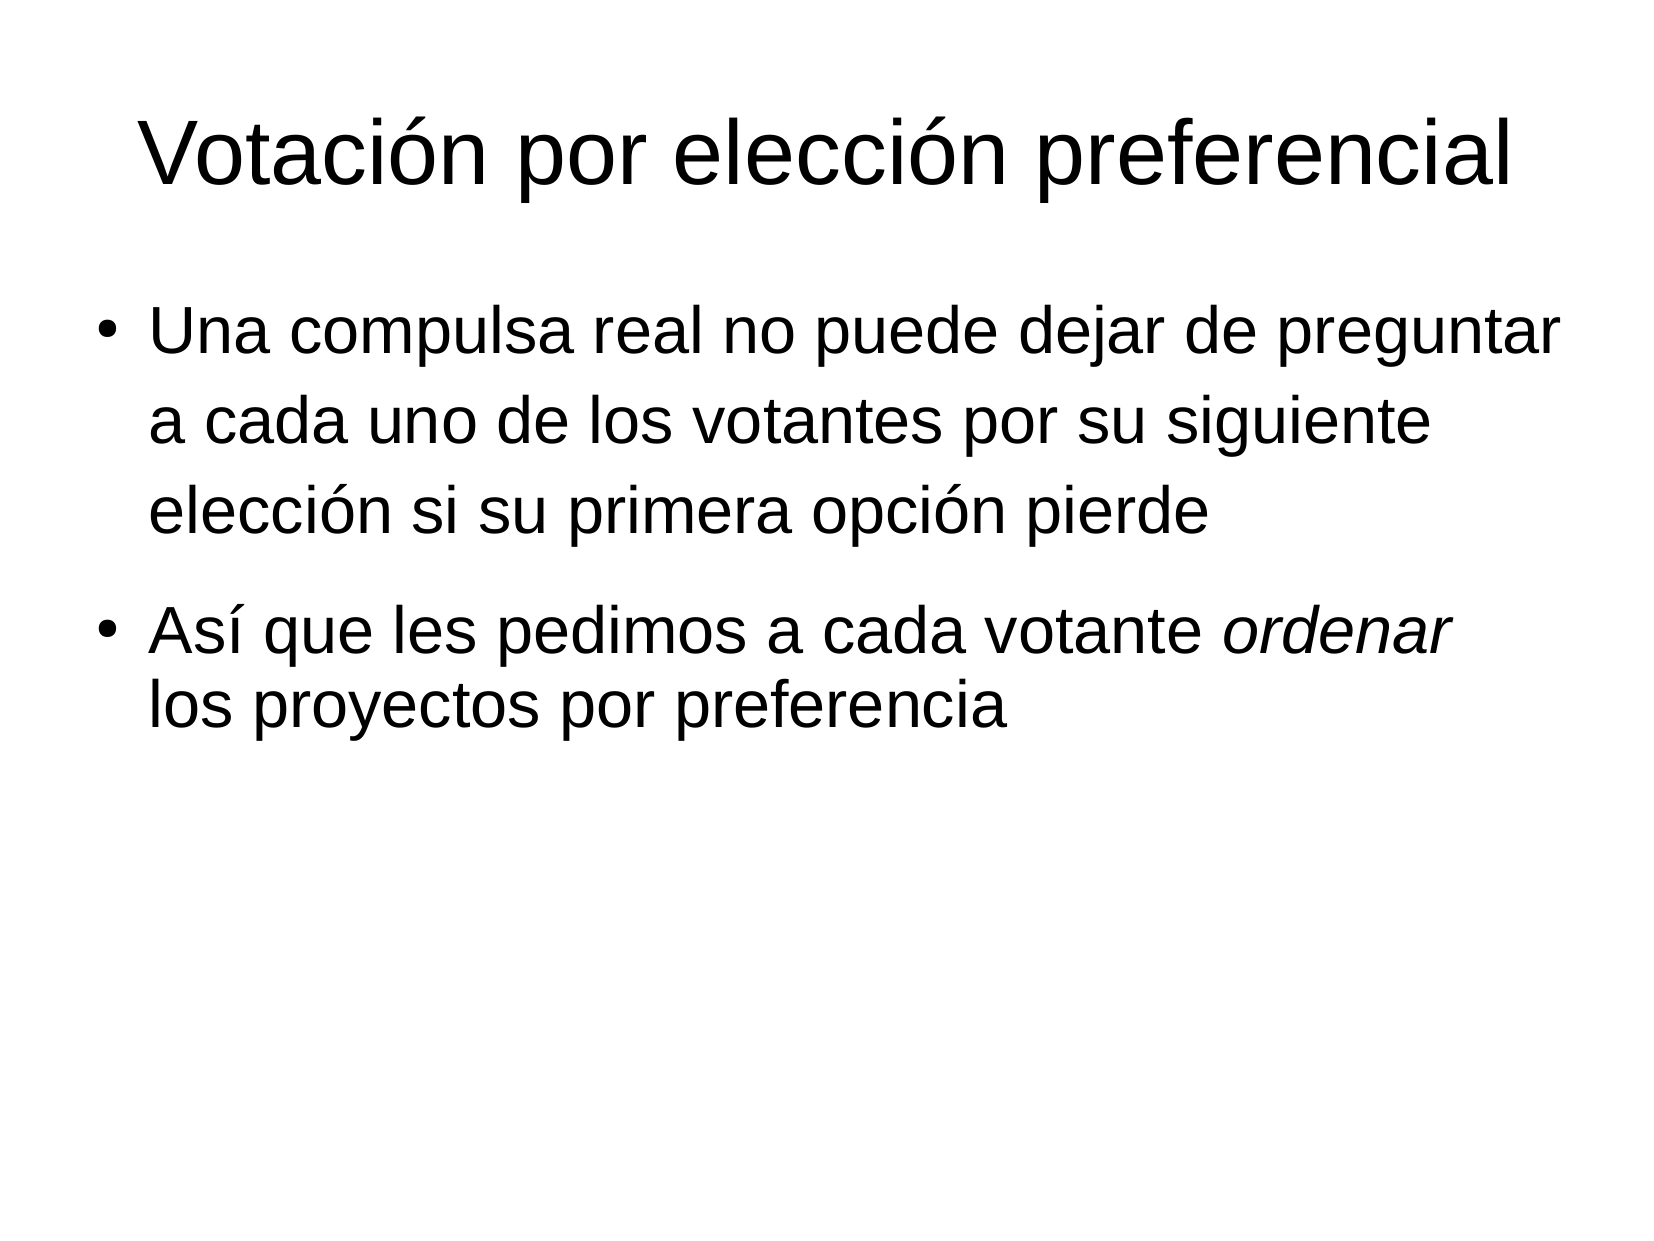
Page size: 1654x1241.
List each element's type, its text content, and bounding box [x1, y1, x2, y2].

list Una compulsa real no puede dejar de preguntar a cada uno de los votantes por su siguiente elección si su primera opción pierde Así que les pedimos a cada votante ordenar los proyectos por preferencia [77, 293, 1567, 1112]
title Votación por elección preferencial [82, 49, 1571, 257]
